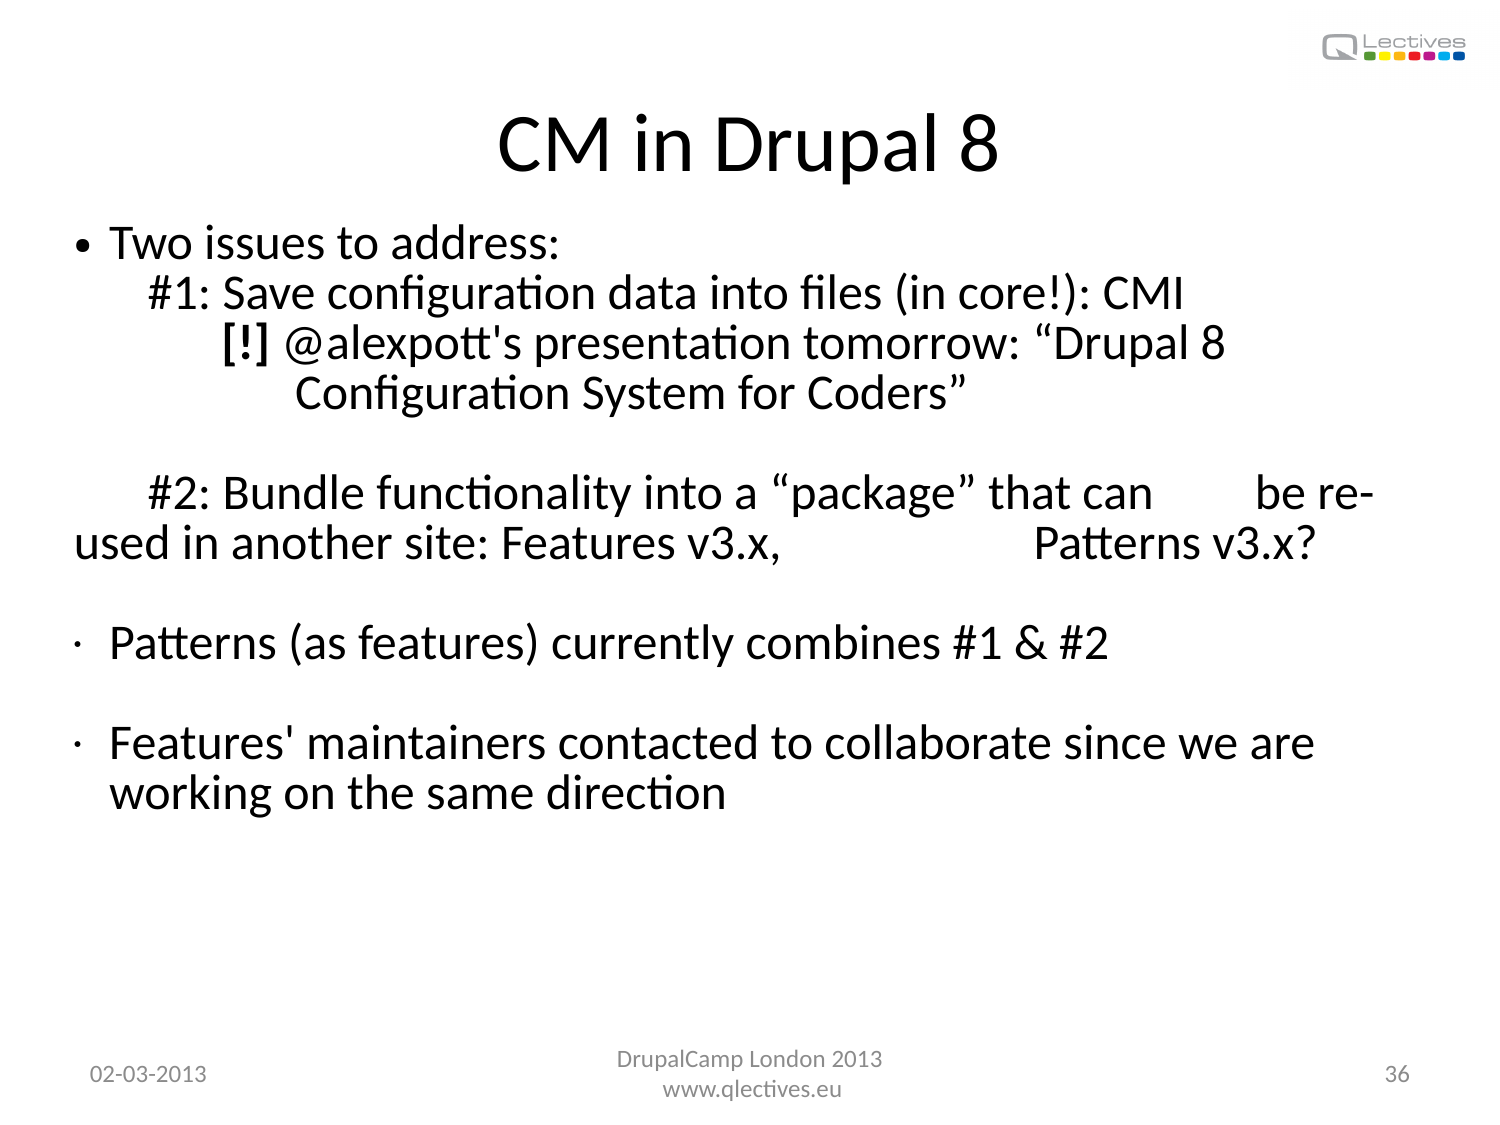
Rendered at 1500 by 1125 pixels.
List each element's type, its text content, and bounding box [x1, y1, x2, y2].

picture [1288, 9, 1500, 90]
text_box Two issues to address: #1: Save configuration data into files (in core!): CMI [!] @alexpott's presentation tomorrow: “Drupal 8 Configuration System for Coders” #2: Bundle functionality into a “package” that can be re-used in another site: Features v3.x, Patterns v3.x? Patterns (as features) currently combines #1 & #2 Features' maintainers contacted to collaborate since we are working on the same direction [59, 108, 1480, 1125]
text_box CM in Drupal 8 [74, 44, 1425, 108]
